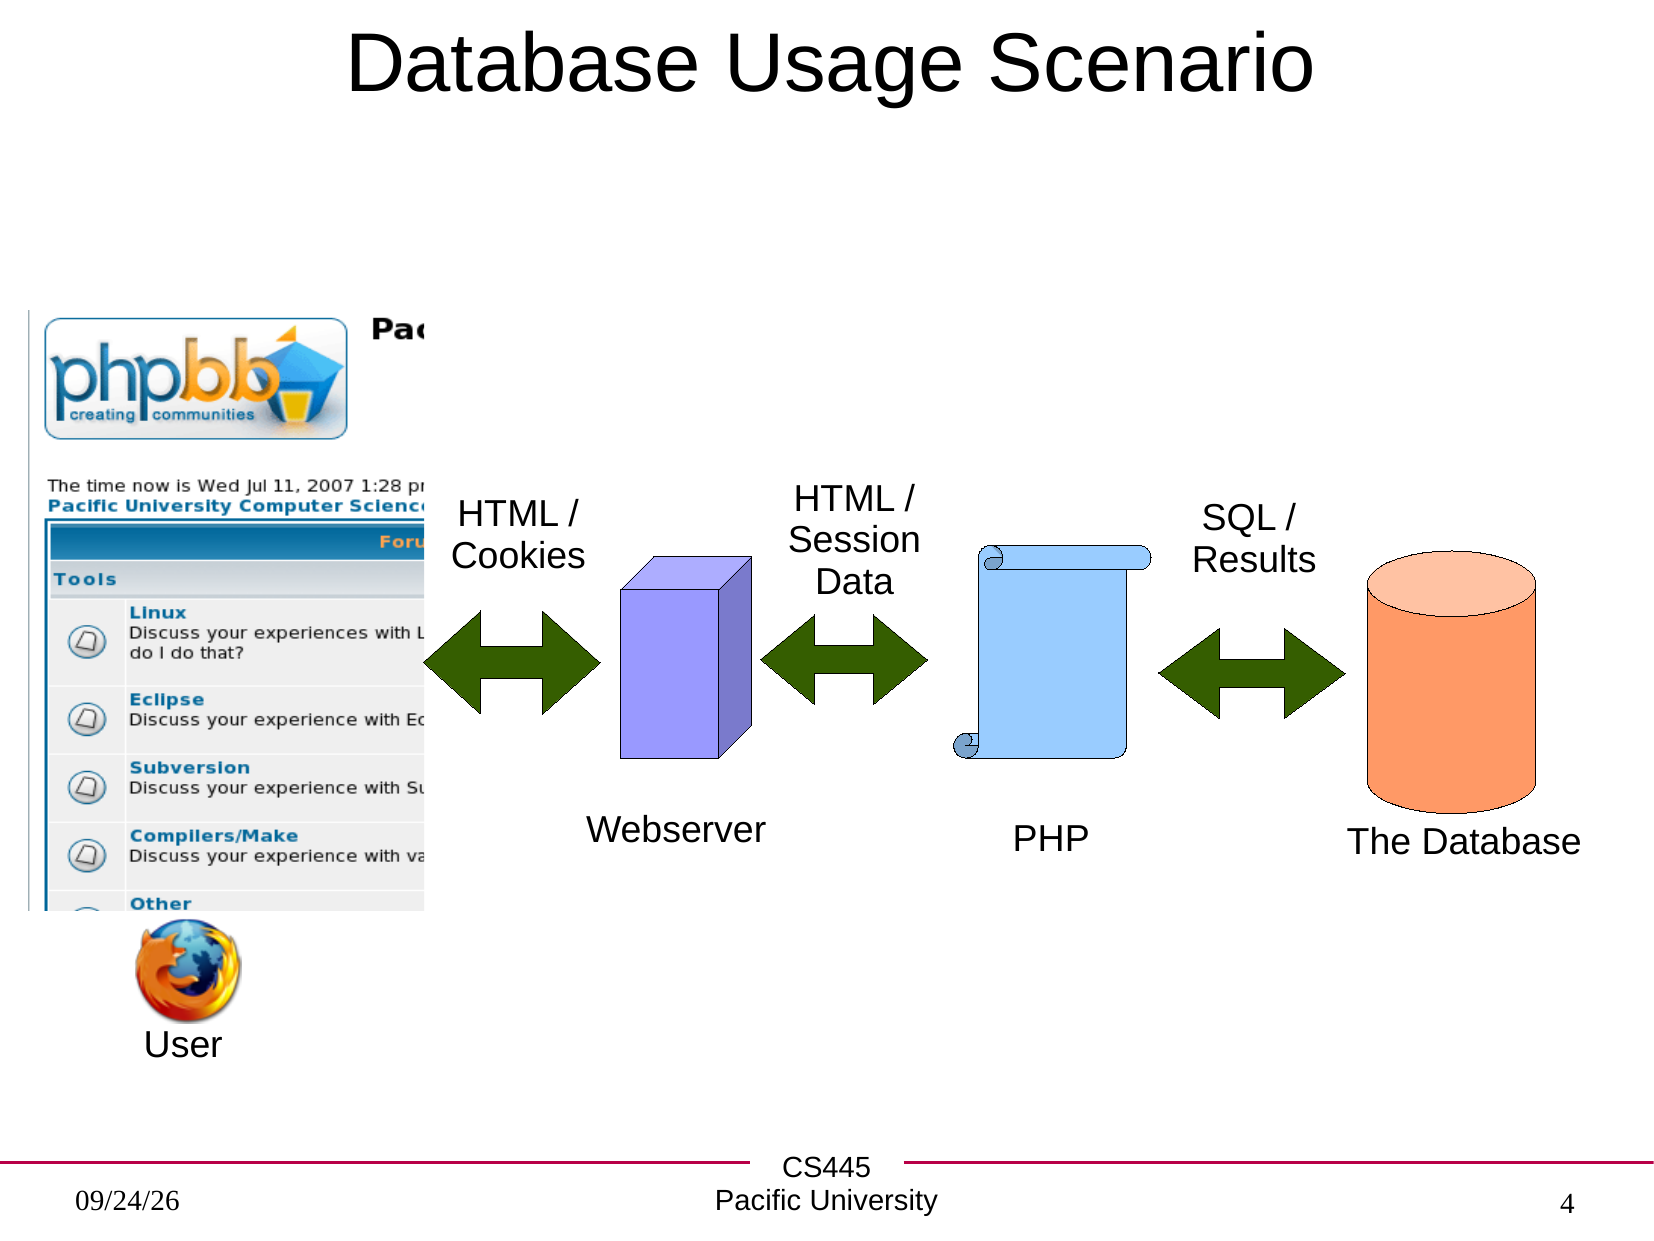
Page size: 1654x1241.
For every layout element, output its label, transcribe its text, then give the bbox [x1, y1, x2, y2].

text_box [760, 649, 928, 705]
text_box [620, 556, 752, 759]
text_box HTML / Cookies [436, 485, 603, 626]
text_box SQL / Results [1177, 489, 1334, 631]
text_box User [129, 1016, 239, 1074]
text_box [1158, 631, 1346, 719]
text_box The Database [1331, 813, 1600, 955]
text_box [1367, 588, 1536, 813]
picture [48, 521, 425, 911]
text_box [423, 626, 601, 715]
text_box HTML / Session Data [773, 469, 938, 653]
text_box PHP [997, 810, 1106, 868]
text_box Webserver [571, 800, 783, 900]
picture [134, 916, 242, 1024]
title Database Usage Scenario [86, 15, 1576, 109]
text_box [953, 545, 1152, 759]
picture [28, 310, 425, 911]
